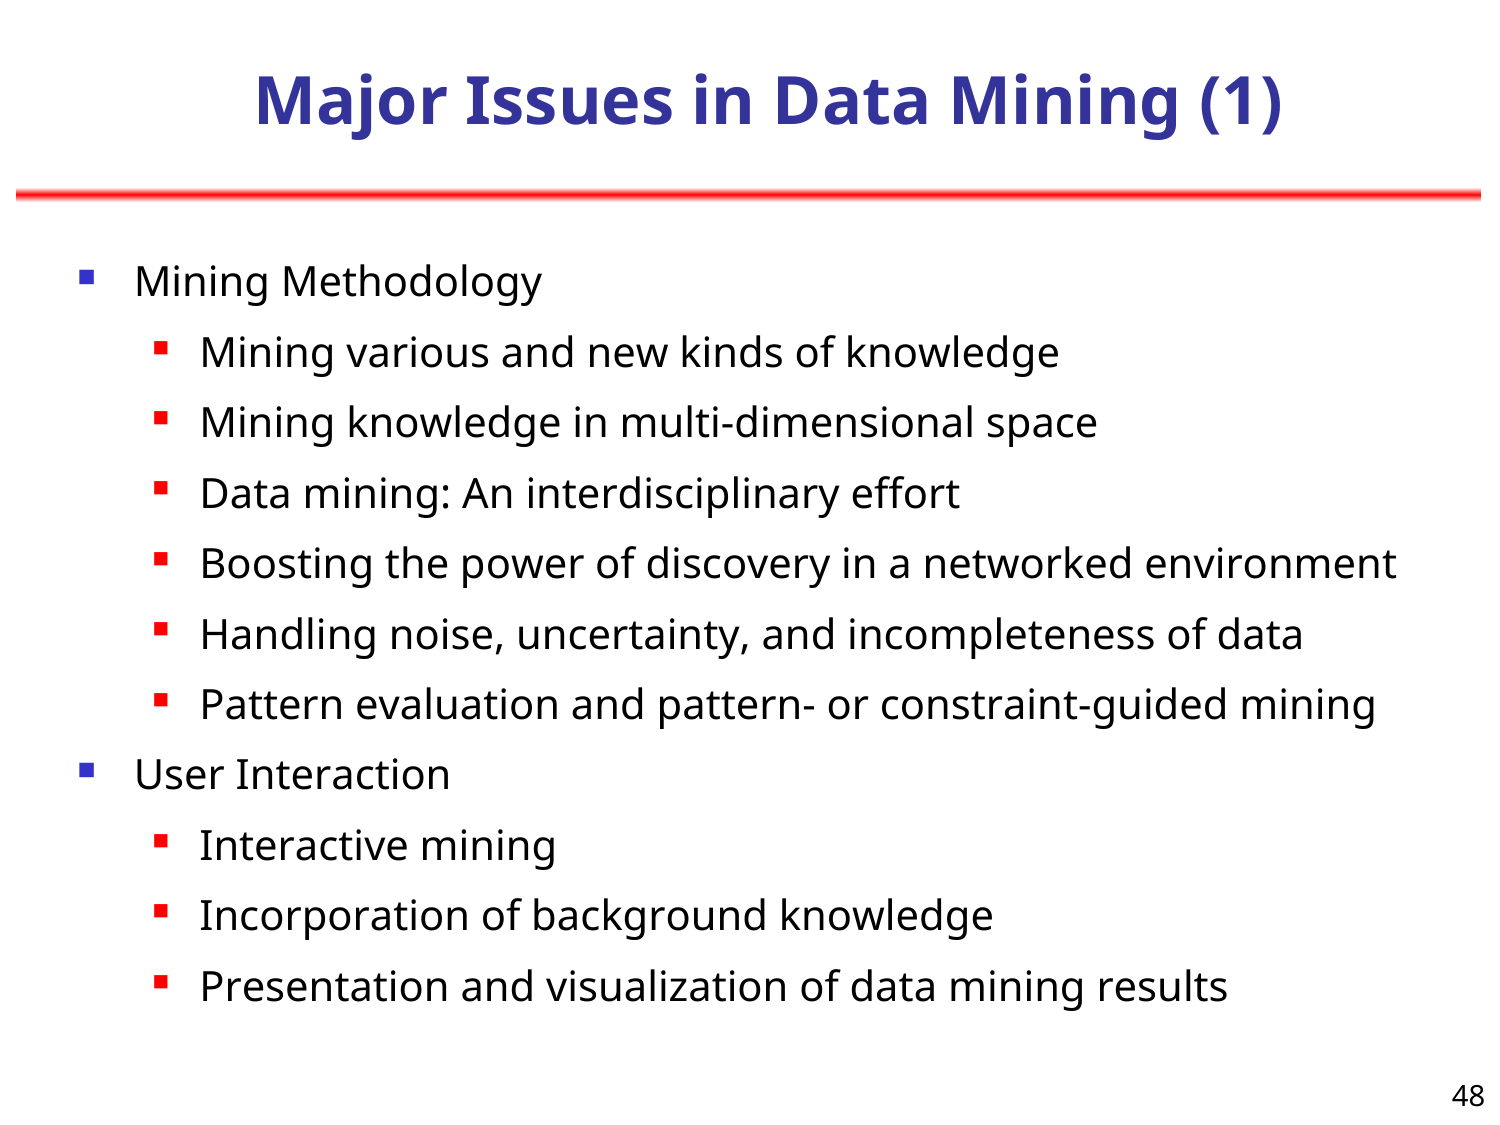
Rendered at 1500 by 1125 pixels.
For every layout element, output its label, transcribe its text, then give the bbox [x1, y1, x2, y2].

text_box <number> [1438, 1050, 1500, 1125]
list Mining Methodology Mining various and new kinds of knowledge Mining knowledge in multi-dimensional space Data mining: An interdisciplinary effort Boosting the power of discovery in a networked environment Handling noise, uncertainty, and incompleteness of data Pattern evaluation and pattern- or constraint-guided mining User Interaction Interactive mining Incorporation of background knowledge Presentation and visualization of data mining results [62, 237, 1438, 1125]
title Major Issues in Data Mining (1) [174, 10, 1363, 186]
